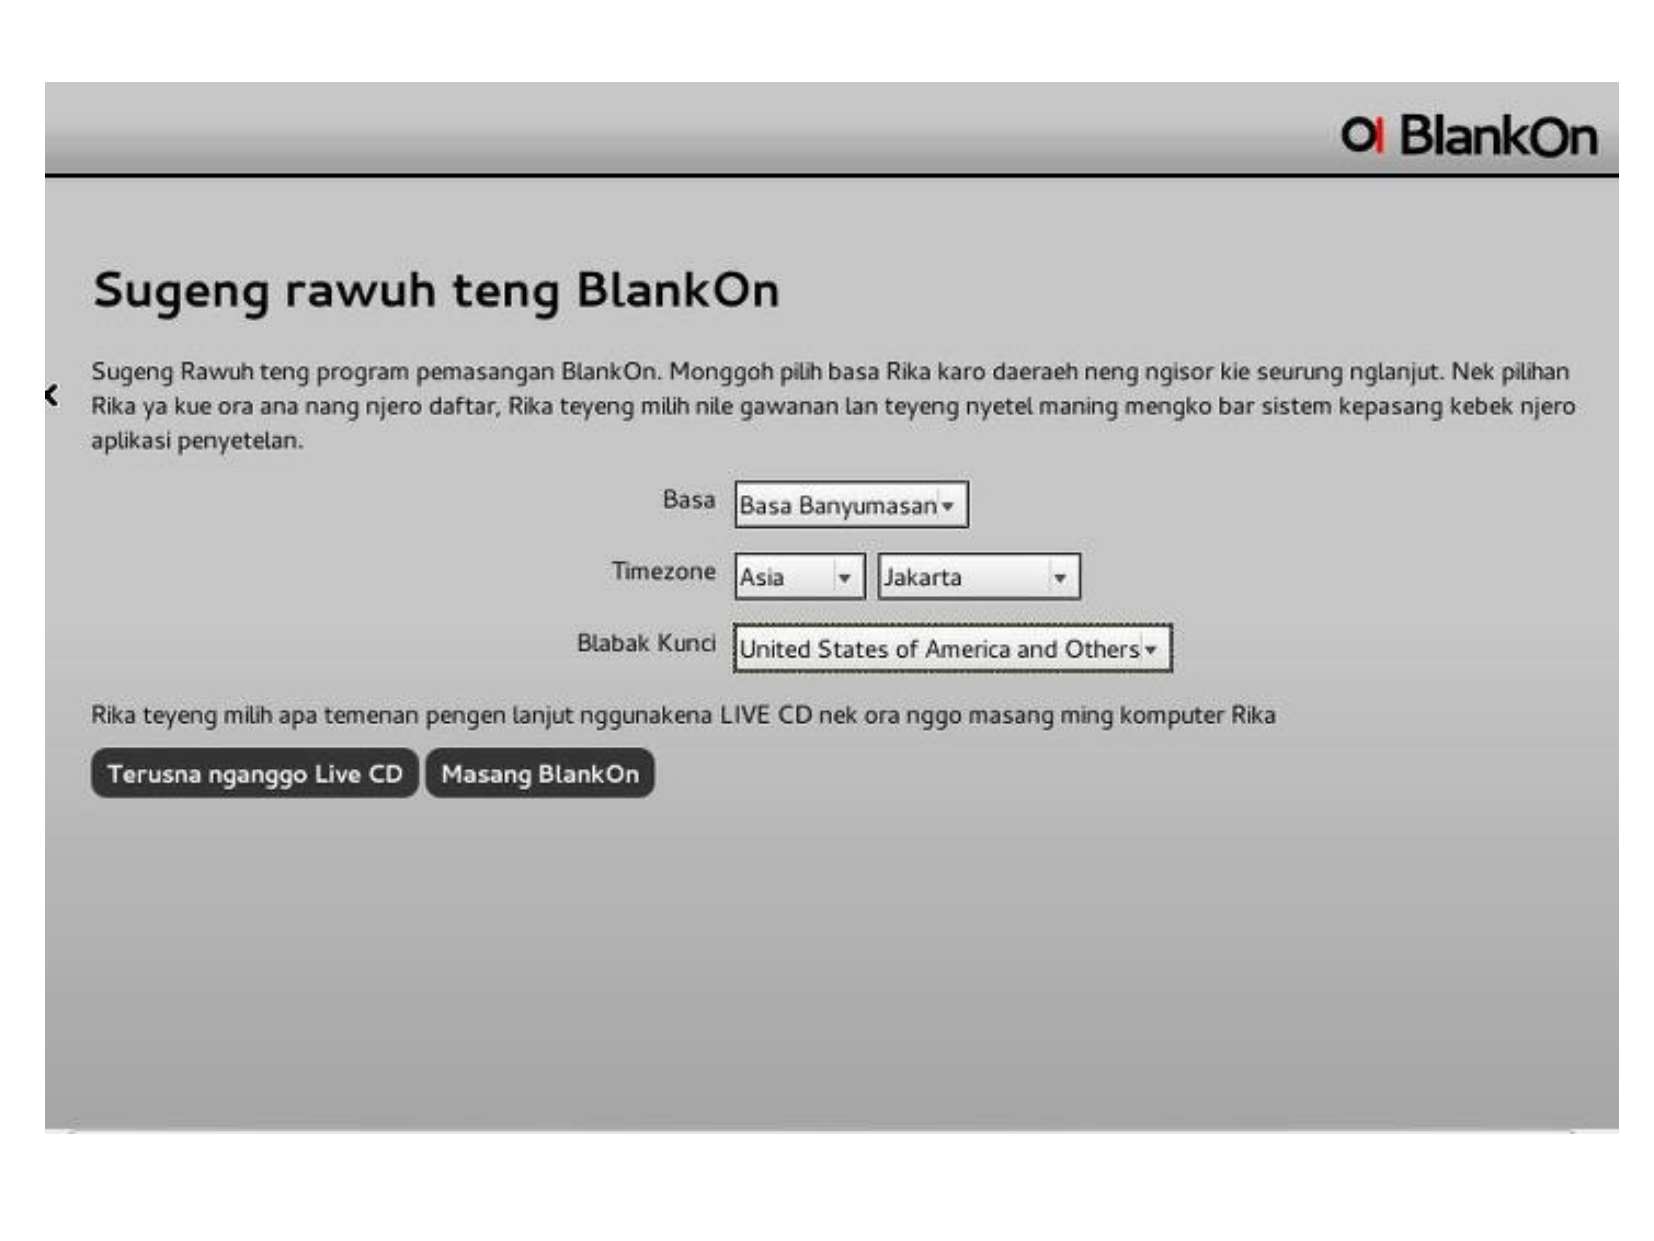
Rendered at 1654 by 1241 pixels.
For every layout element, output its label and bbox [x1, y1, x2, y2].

picture [45, 82, 1619, 1134]
